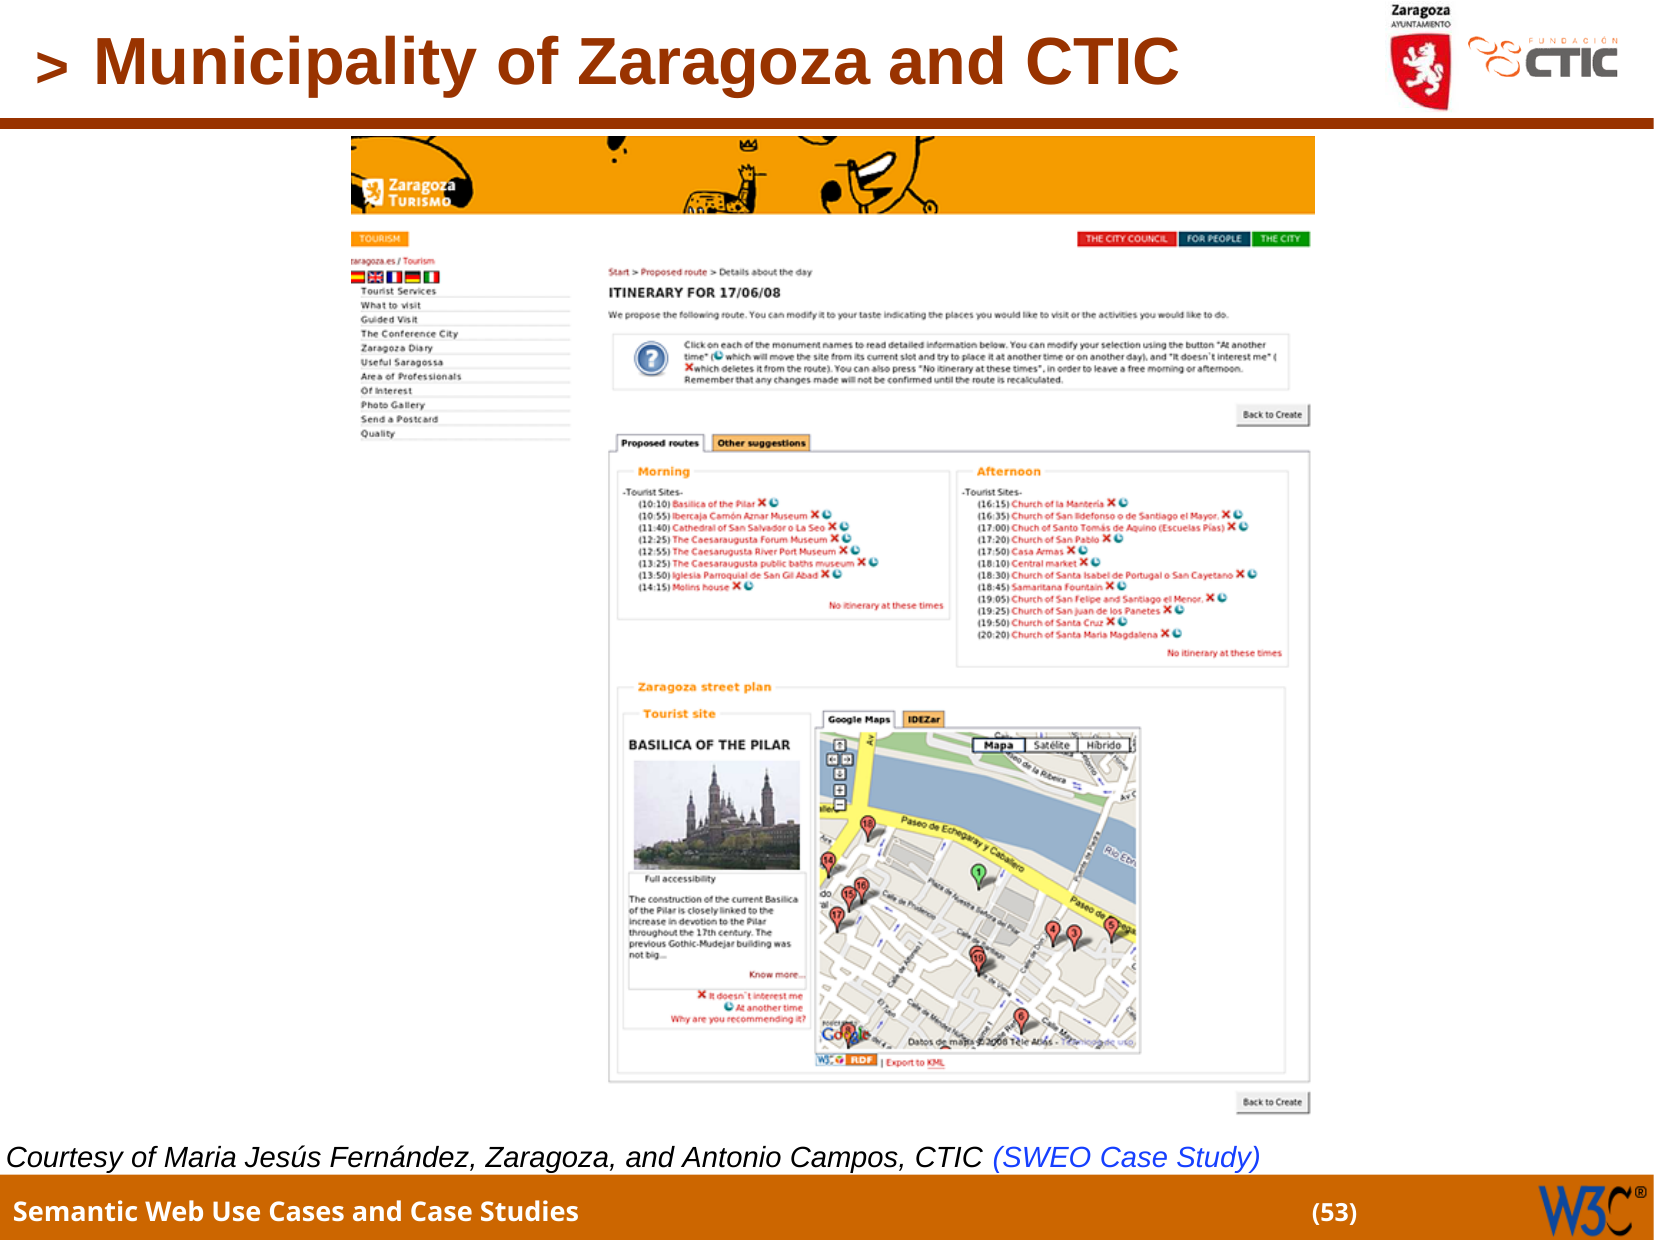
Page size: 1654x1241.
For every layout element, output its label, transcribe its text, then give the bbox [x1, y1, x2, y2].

text_box Courtesy of Maria Jesús Fernández, Zaragoza, and Antonio Campos, CTIC (SWEO Case Study) [5, 1139, 1260, 1173]
picture [1535, 1183, 1651, 1240]
picture [351, 136, 1315, 1118]
title Municipality of Zaragoza and CTIC [93, 0, 1339, 124]
picture [1378, 0, 1631, 118]
